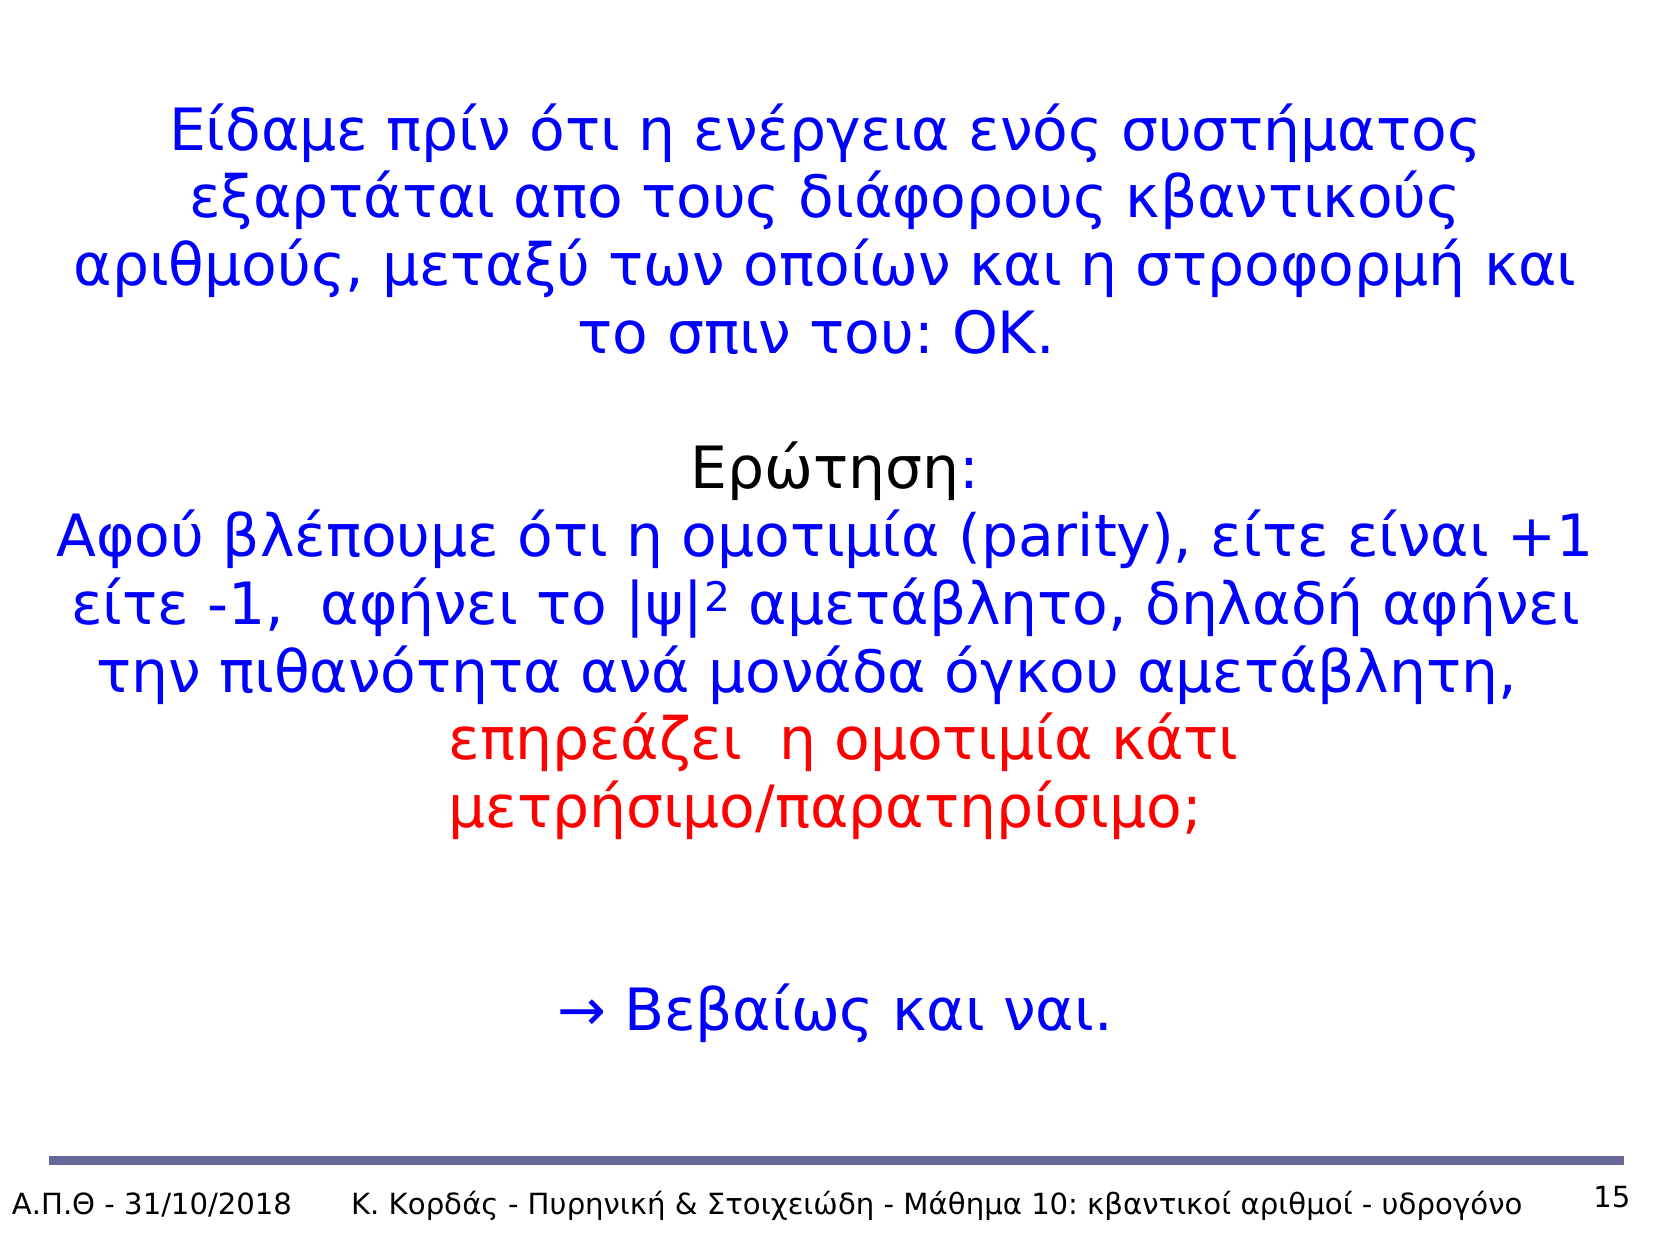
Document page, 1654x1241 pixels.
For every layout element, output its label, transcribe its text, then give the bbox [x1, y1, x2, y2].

title Είδαμε πρίν ότι η ενέργεια ενός συστήματος εξαρτάται απο τους διάφορους κβαντικούς αριθμούς, μεταξύ των οποίων και η στροφορμή και το σπιν του: ΟΚ. Ερώτηση: Αφού βλέπουμε ότι η ομοτιμία (parity), είτε είναι +1 είτε -1, αφήνει το |ψ|2 αμετάβλητo, δηλαδή αφήνει την πιθανότητα ανά μονάδα όγκου αμετάβλητη, επηρεάζει η ομοτιμία κάτι μετρήσιμο/παρατηρίσιμο; → Βεβαίως και ναι. [38, 27, 1613, 1113]
